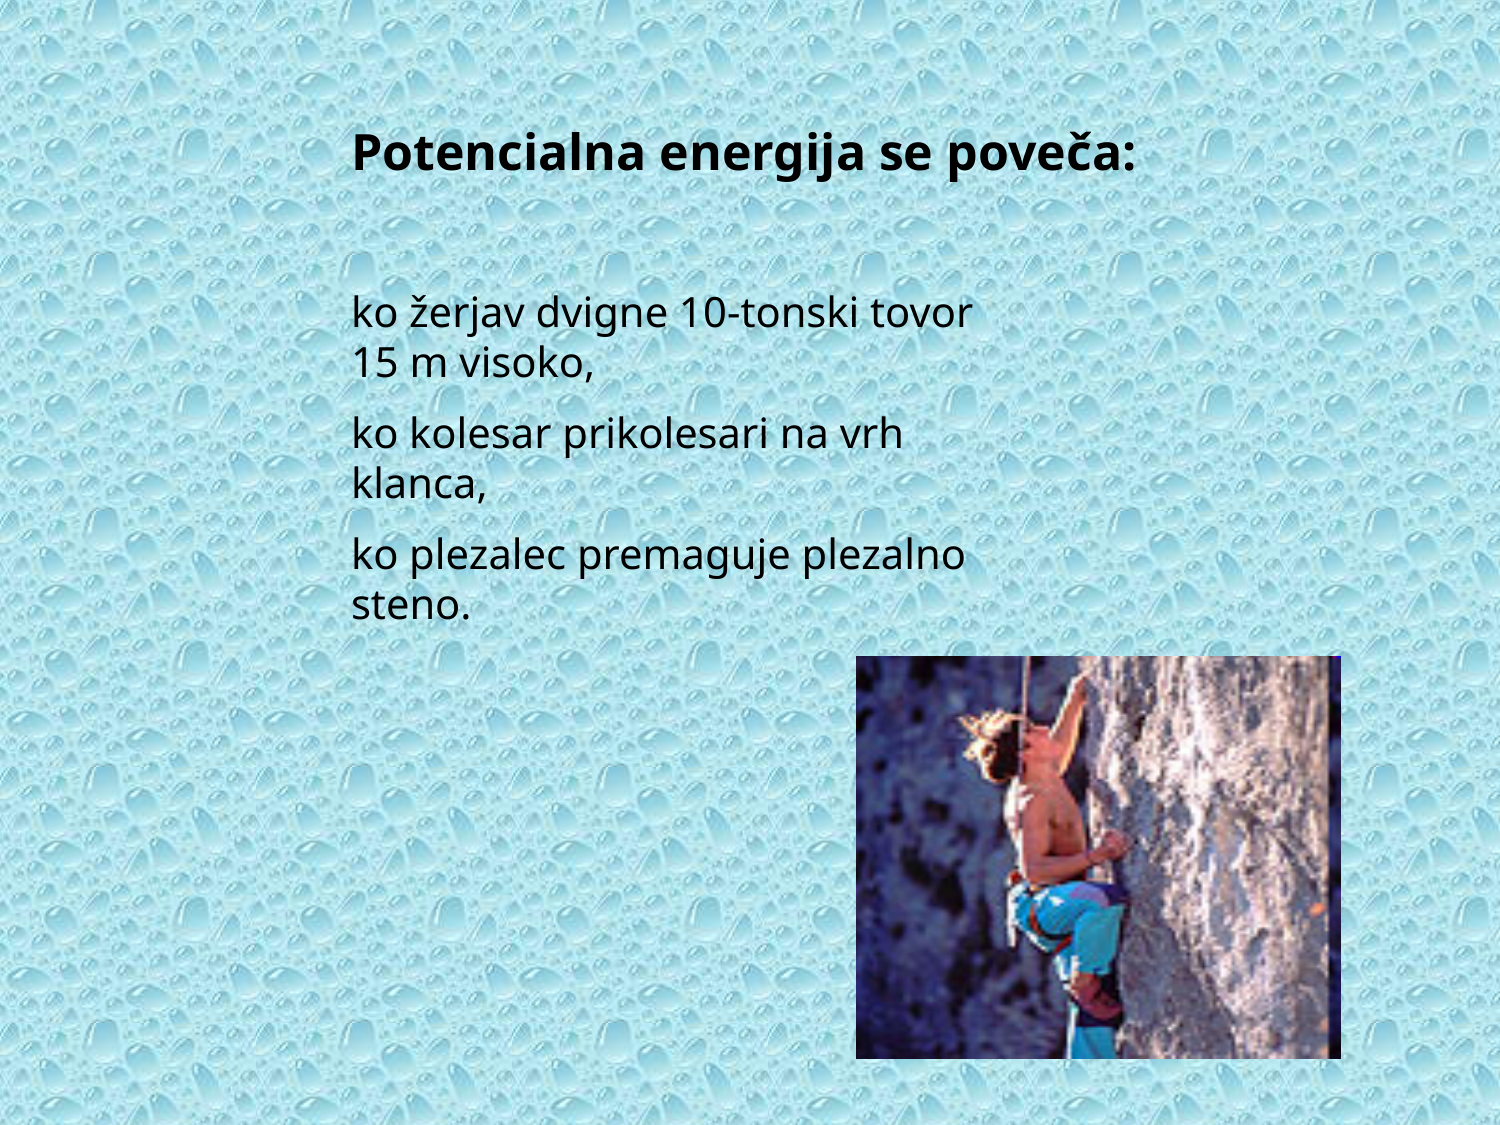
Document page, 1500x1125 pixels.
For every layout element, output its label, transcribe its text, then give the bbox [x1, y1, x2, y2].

text_box Potencialna energija se poveča: [336, 113, 1388, 189]
picture [0, 0, 1500, 1125]
text_box ko žerjav dvigne 10-tonski tovor 15 m visoko, ko kolesar prikolesari na vrh klanca, ko plezalec premaguje plezalno steno. [336, 278, 1022, 636]
